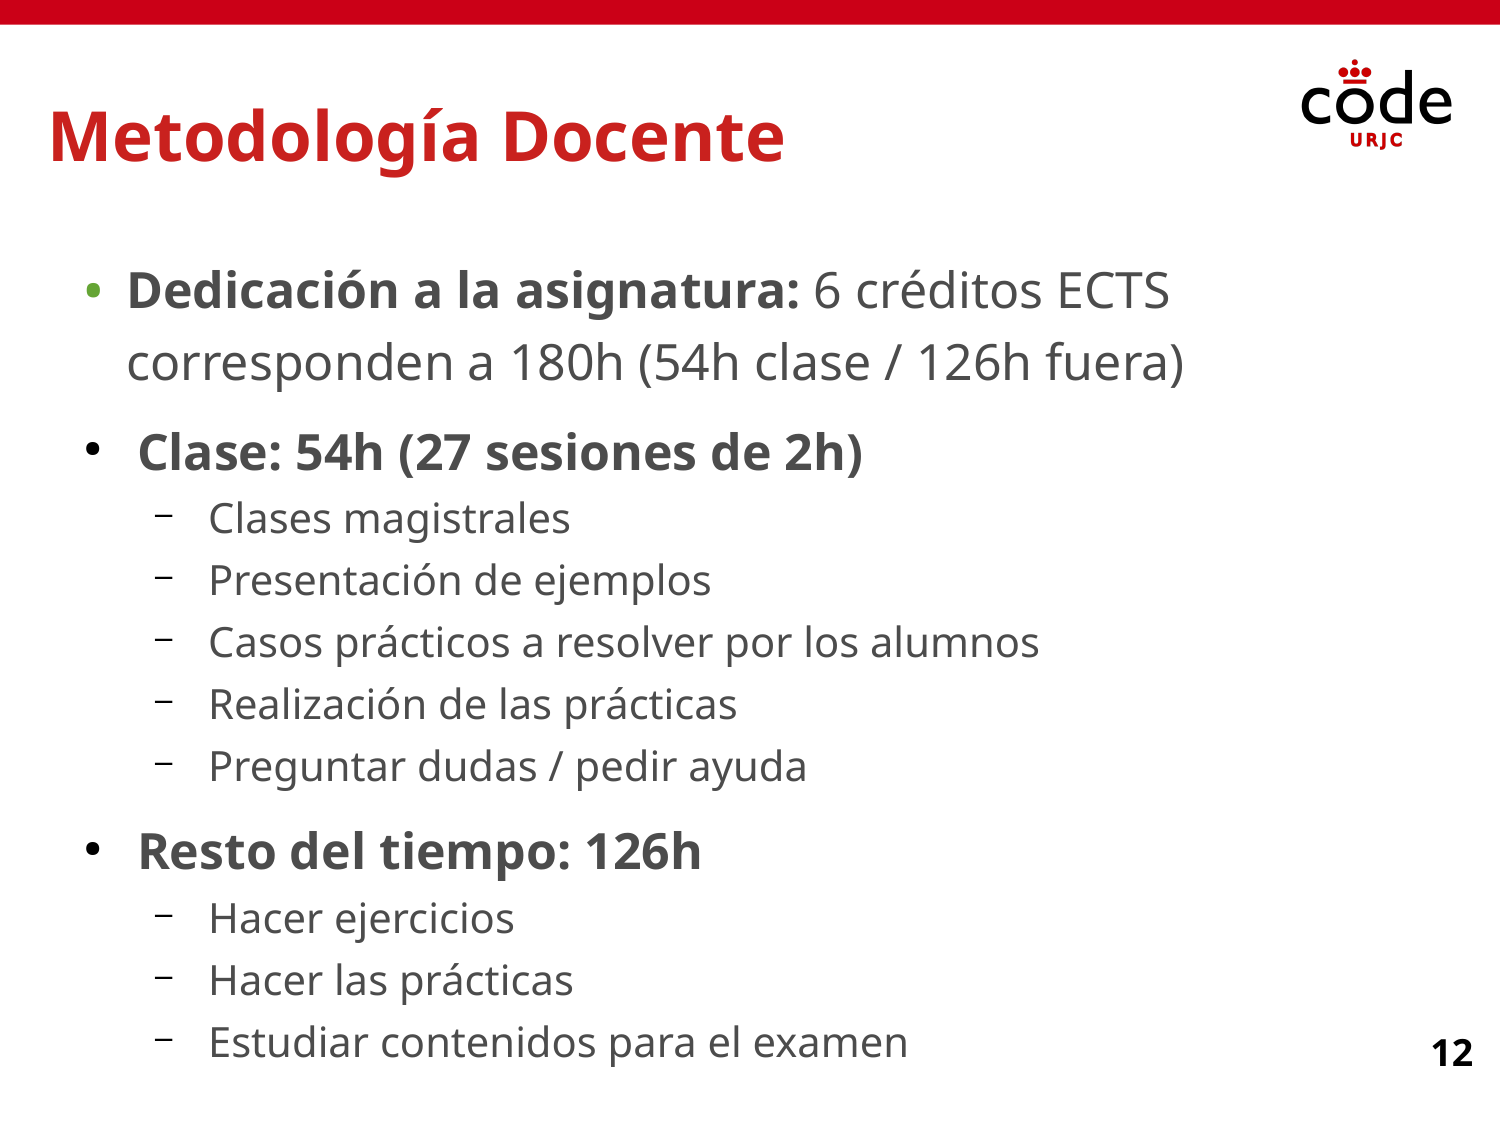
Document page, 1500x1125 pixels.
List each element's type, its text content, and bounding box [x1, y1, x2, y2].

title Metodología Docente [32, 79, 1383, 189]
list Dedicación a la asignatura: 6 créditos ECTS corresponden a 180h (54h clase / 126h fuera) Clase: 54h (27 sesiones de 2h) Clases magistrales Presentación de ejemplos Casos prácticos a resolver por los alumnos Realización de las prácticas Preguntar dudas / pedir ayuda Resto del tiempo: 126h Hacer ejercicios Hacer las prácticas Estudiar contenidos para el examen [51, 239, 1436, 993]
picture [1284, 50, 1468, 161]
